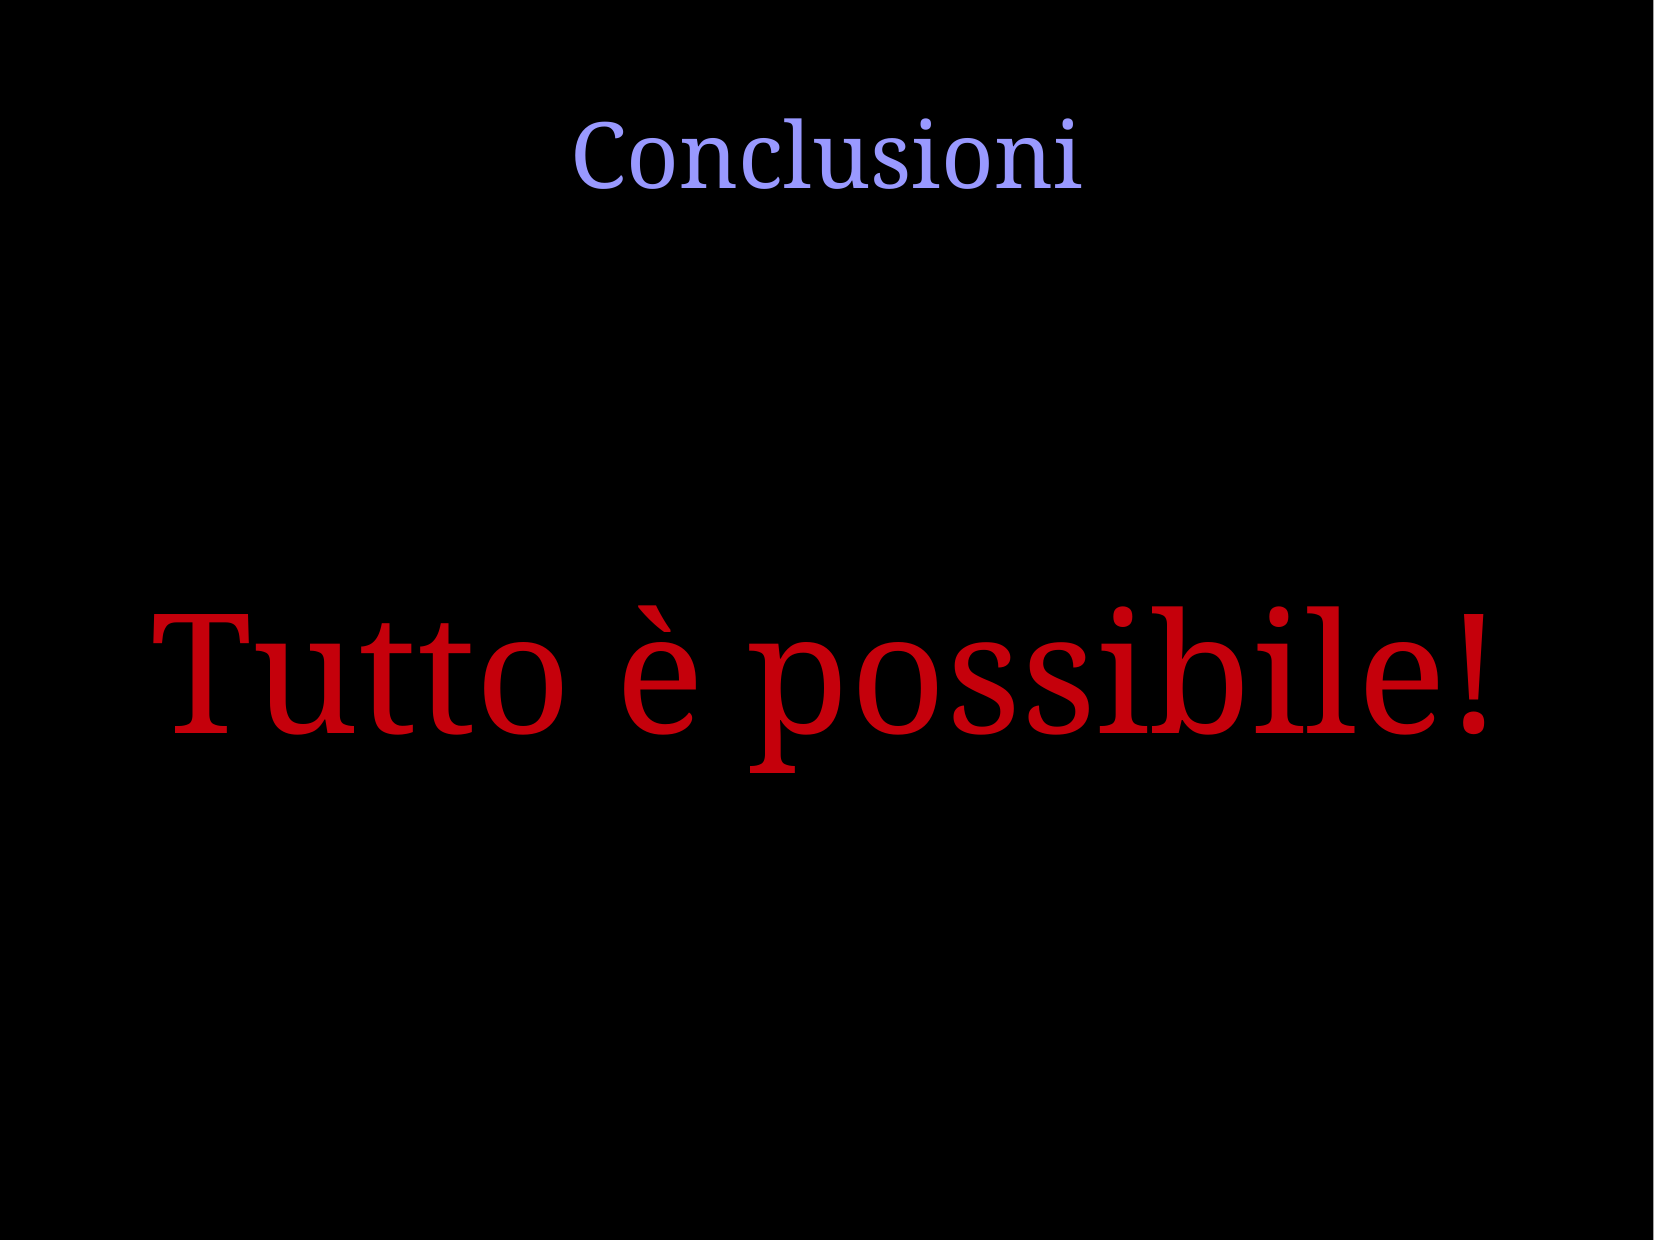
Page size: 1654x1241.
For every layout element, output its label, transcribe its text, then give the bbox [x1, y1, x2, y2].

title Conclusioni [82, 56, 1571, 242]
list Tutto è possibile! [82, 242, 1571, 1047]
